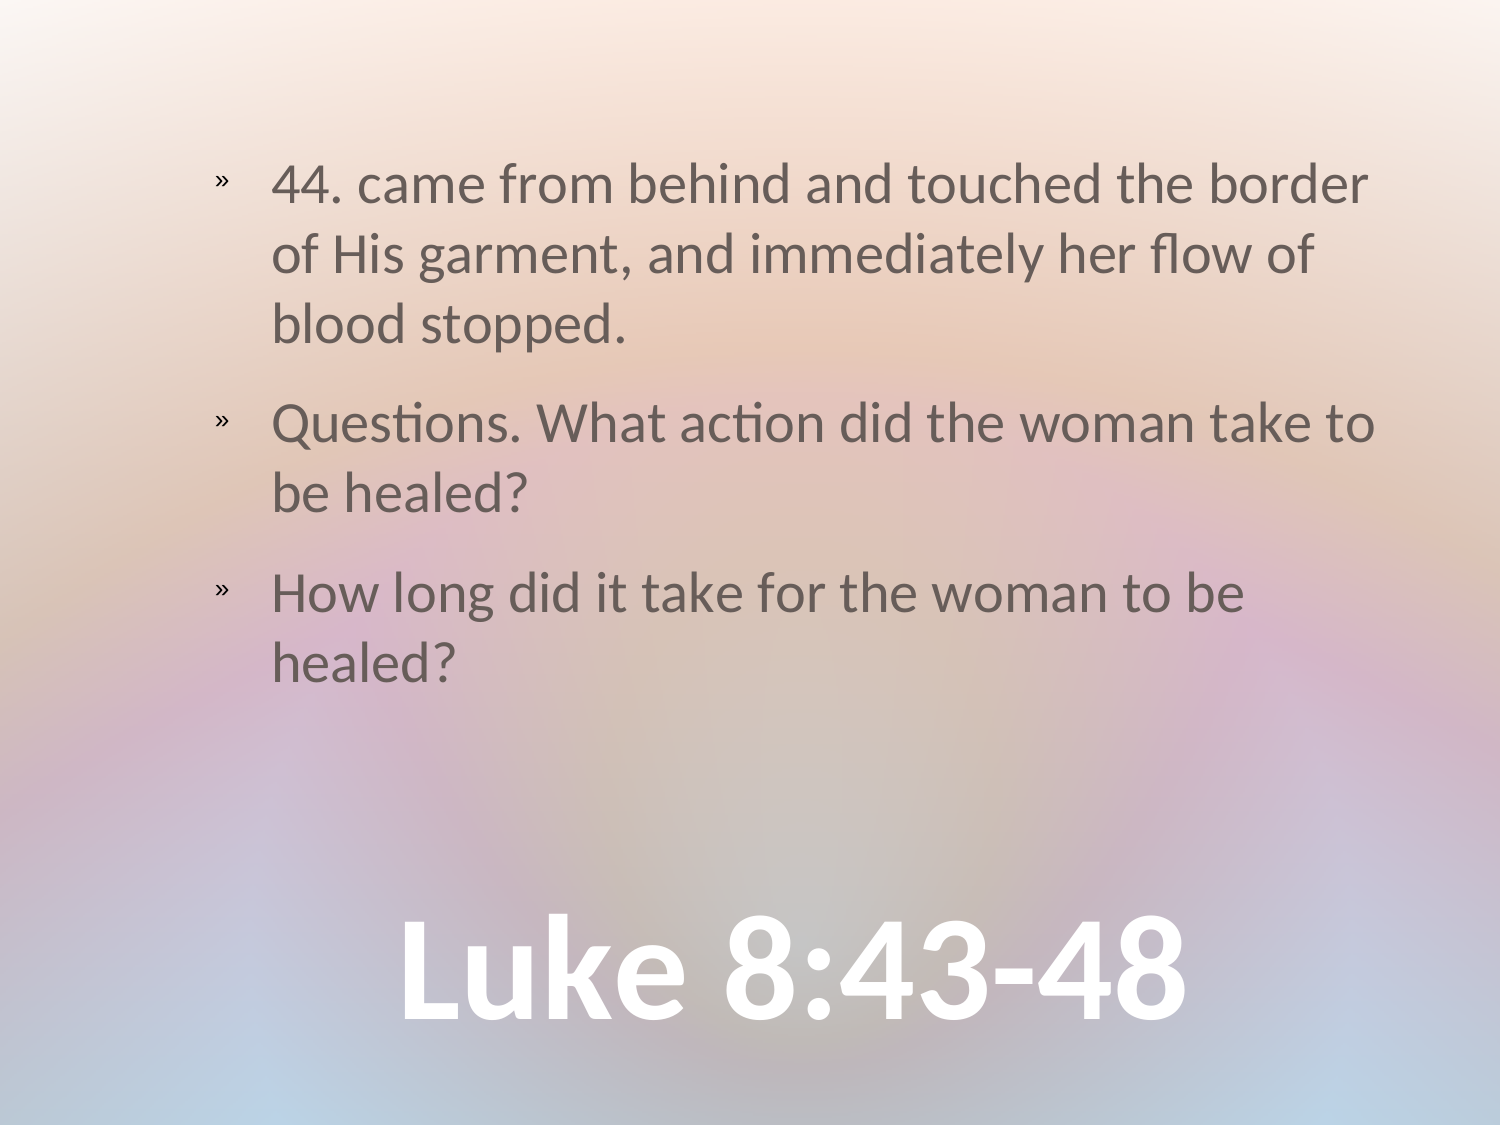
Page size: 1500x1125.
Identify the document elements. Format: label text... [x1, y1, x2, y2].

picture [0, 0, 1500, 1125]
list 44. came from behind and touched the border of His garment, and immediately her flow of blood stopped. Questions. What action did the woman take to be healed? How long did it take for the woman to be healed? [200, 137, 1425, 863]
title Luke 8:43-48 [200, 863, 1388, 1050]
